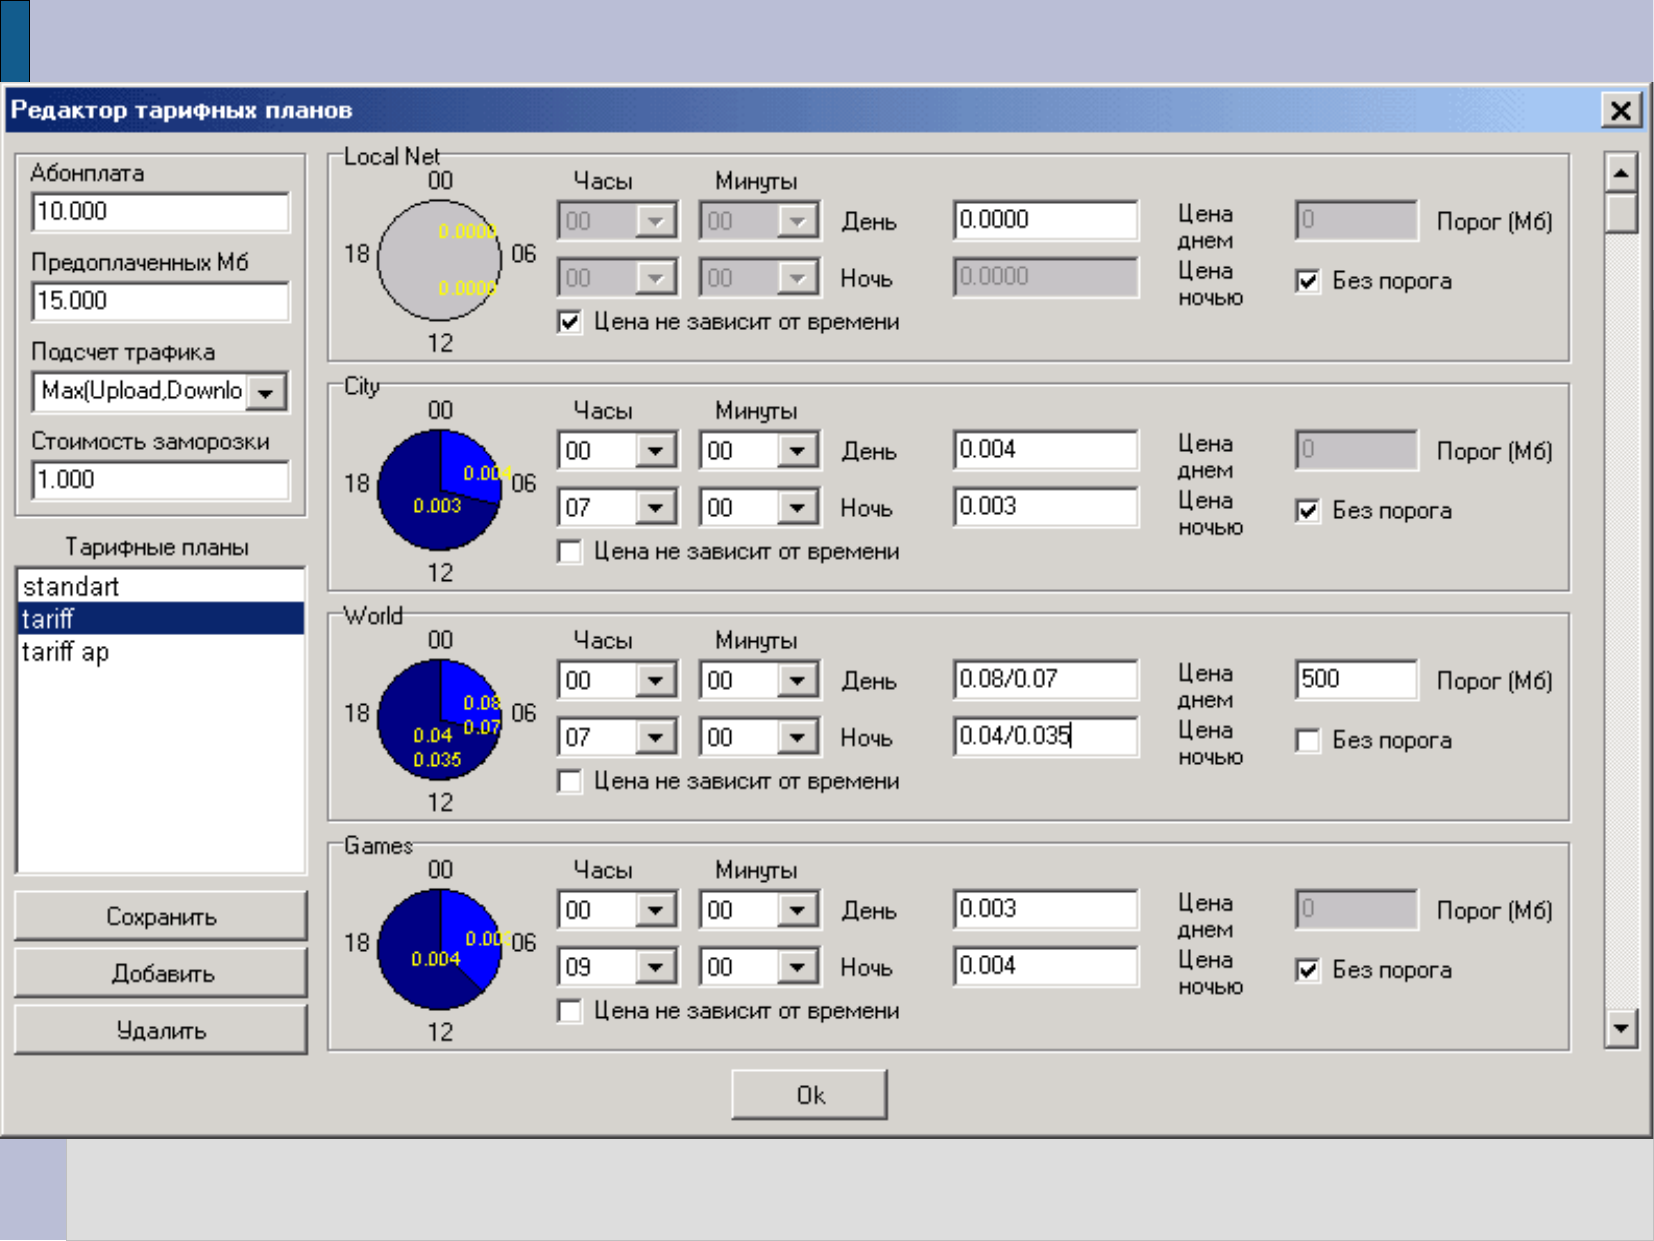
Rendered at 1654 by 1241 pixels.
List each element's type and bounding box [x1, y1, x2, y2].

picture [0, 82, 1654, 1139]
